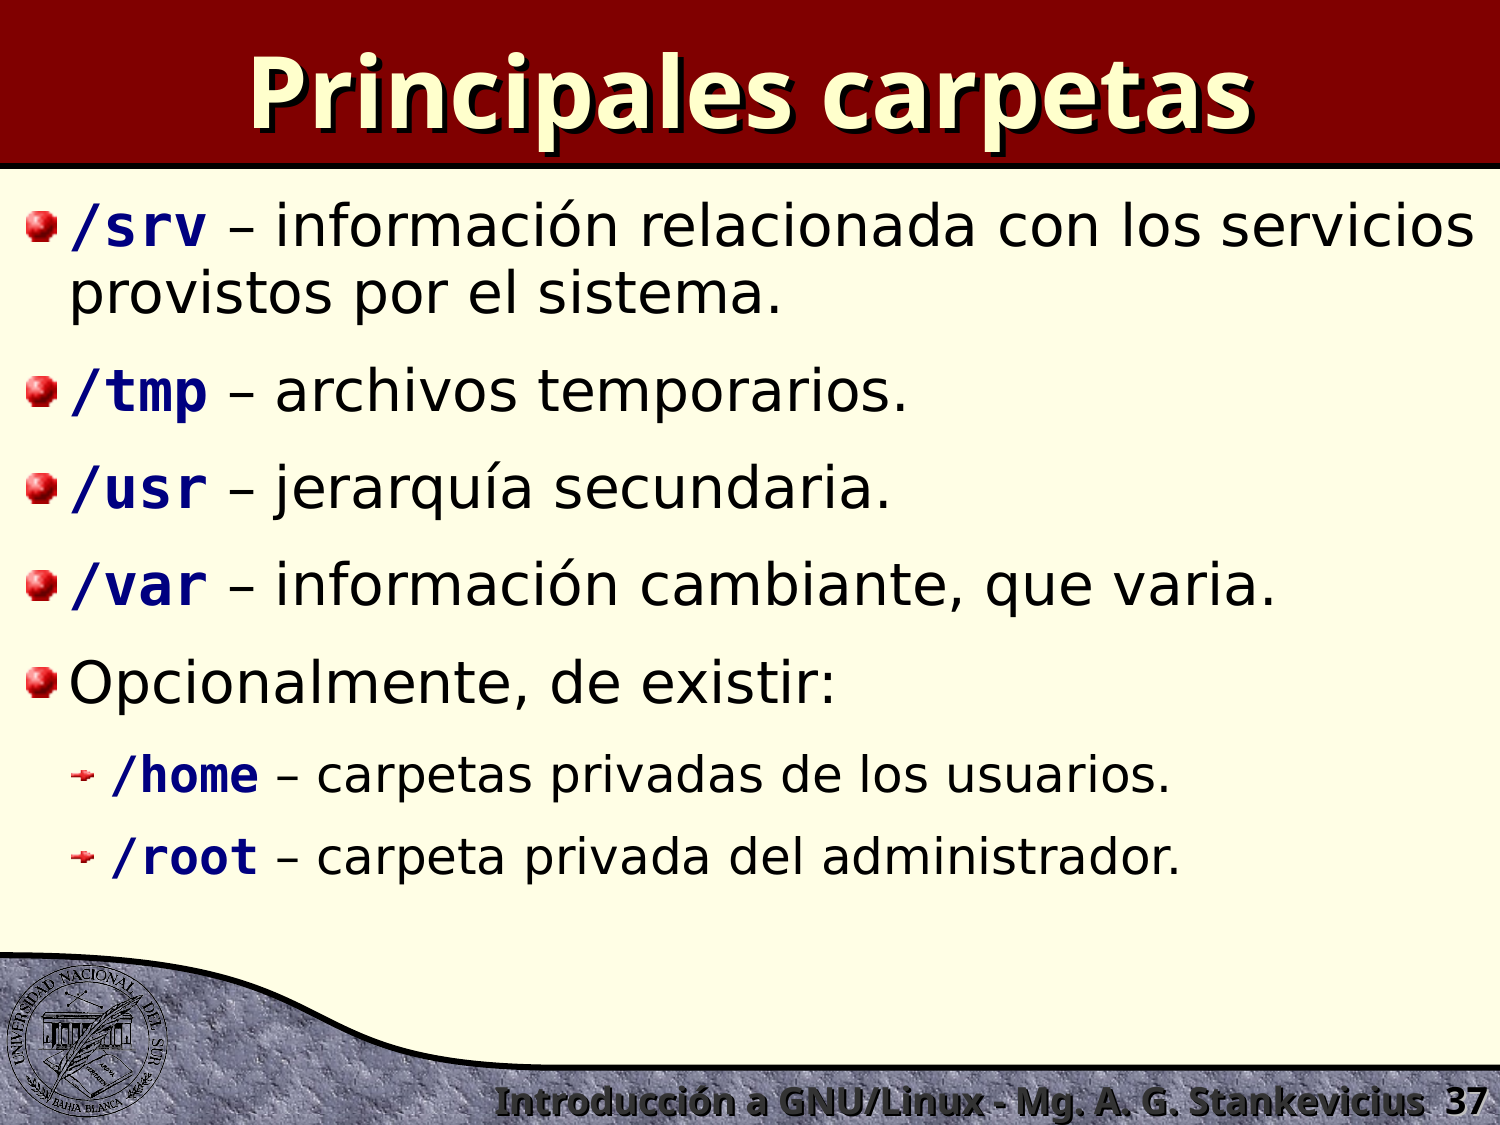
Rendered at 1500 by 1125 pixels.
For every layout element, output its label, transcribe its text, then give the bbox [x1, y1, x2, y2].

list /srv – información relacionada con los servicios provistos por el sistema. /tmp – archivos temporarios. /usr – jerarquía secundaria. /var – información cambiante, que varia. Opcionalmente, de existir: /home – carpetas privadas de los usuarios. /root – carpeta privada del administrador. [11, 192, 1486, 935]
title Principales carpetas [15, 12, 1485, 153]
picture [0, 956, 1500, 1125]
picture [1059, 1100, 1065, 1110]
